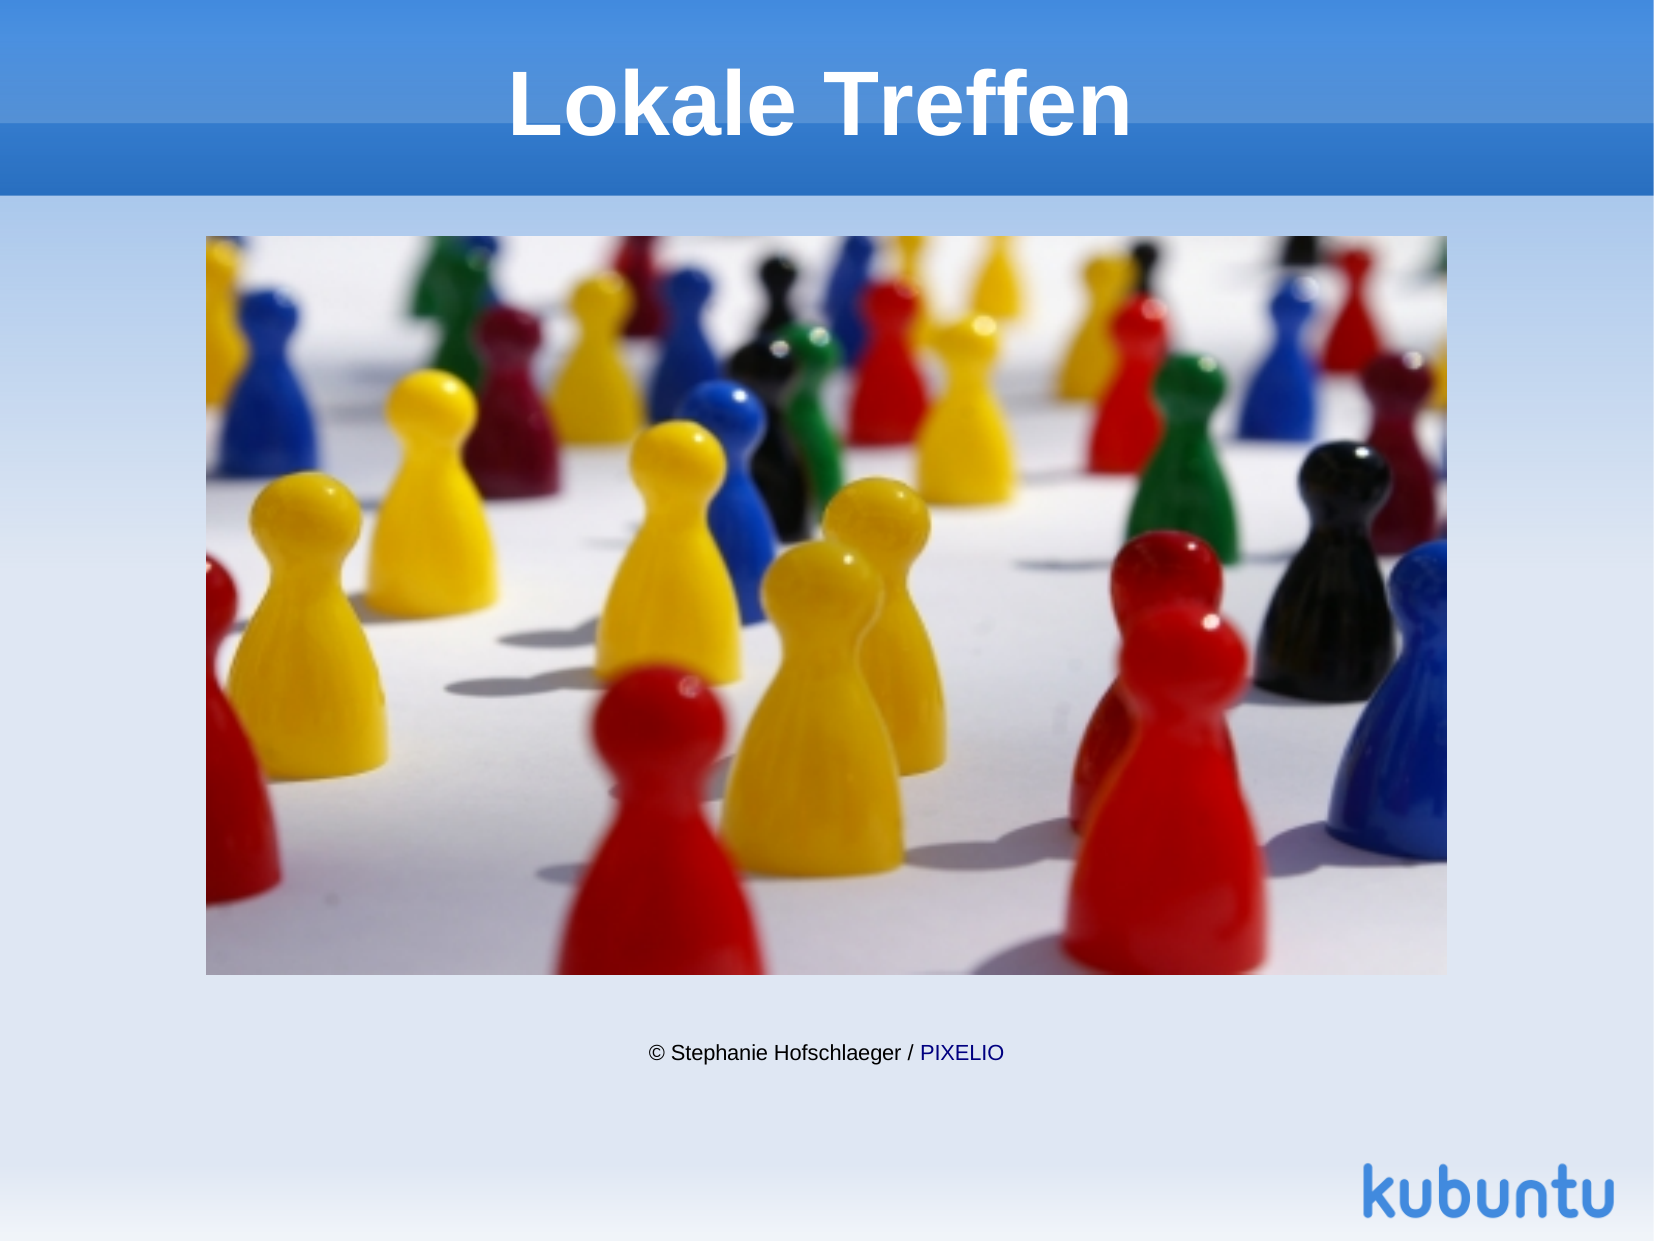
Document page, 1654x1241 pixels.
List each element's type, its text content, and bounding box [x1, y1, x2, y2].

title Lokale Treffen [76, 0, 1565, 208]
picture [0, 0, 1654, 1241]
subtitle © Stephanie Hofschlaeger / PIXELIO [82, 1003, 1571, 1102]
